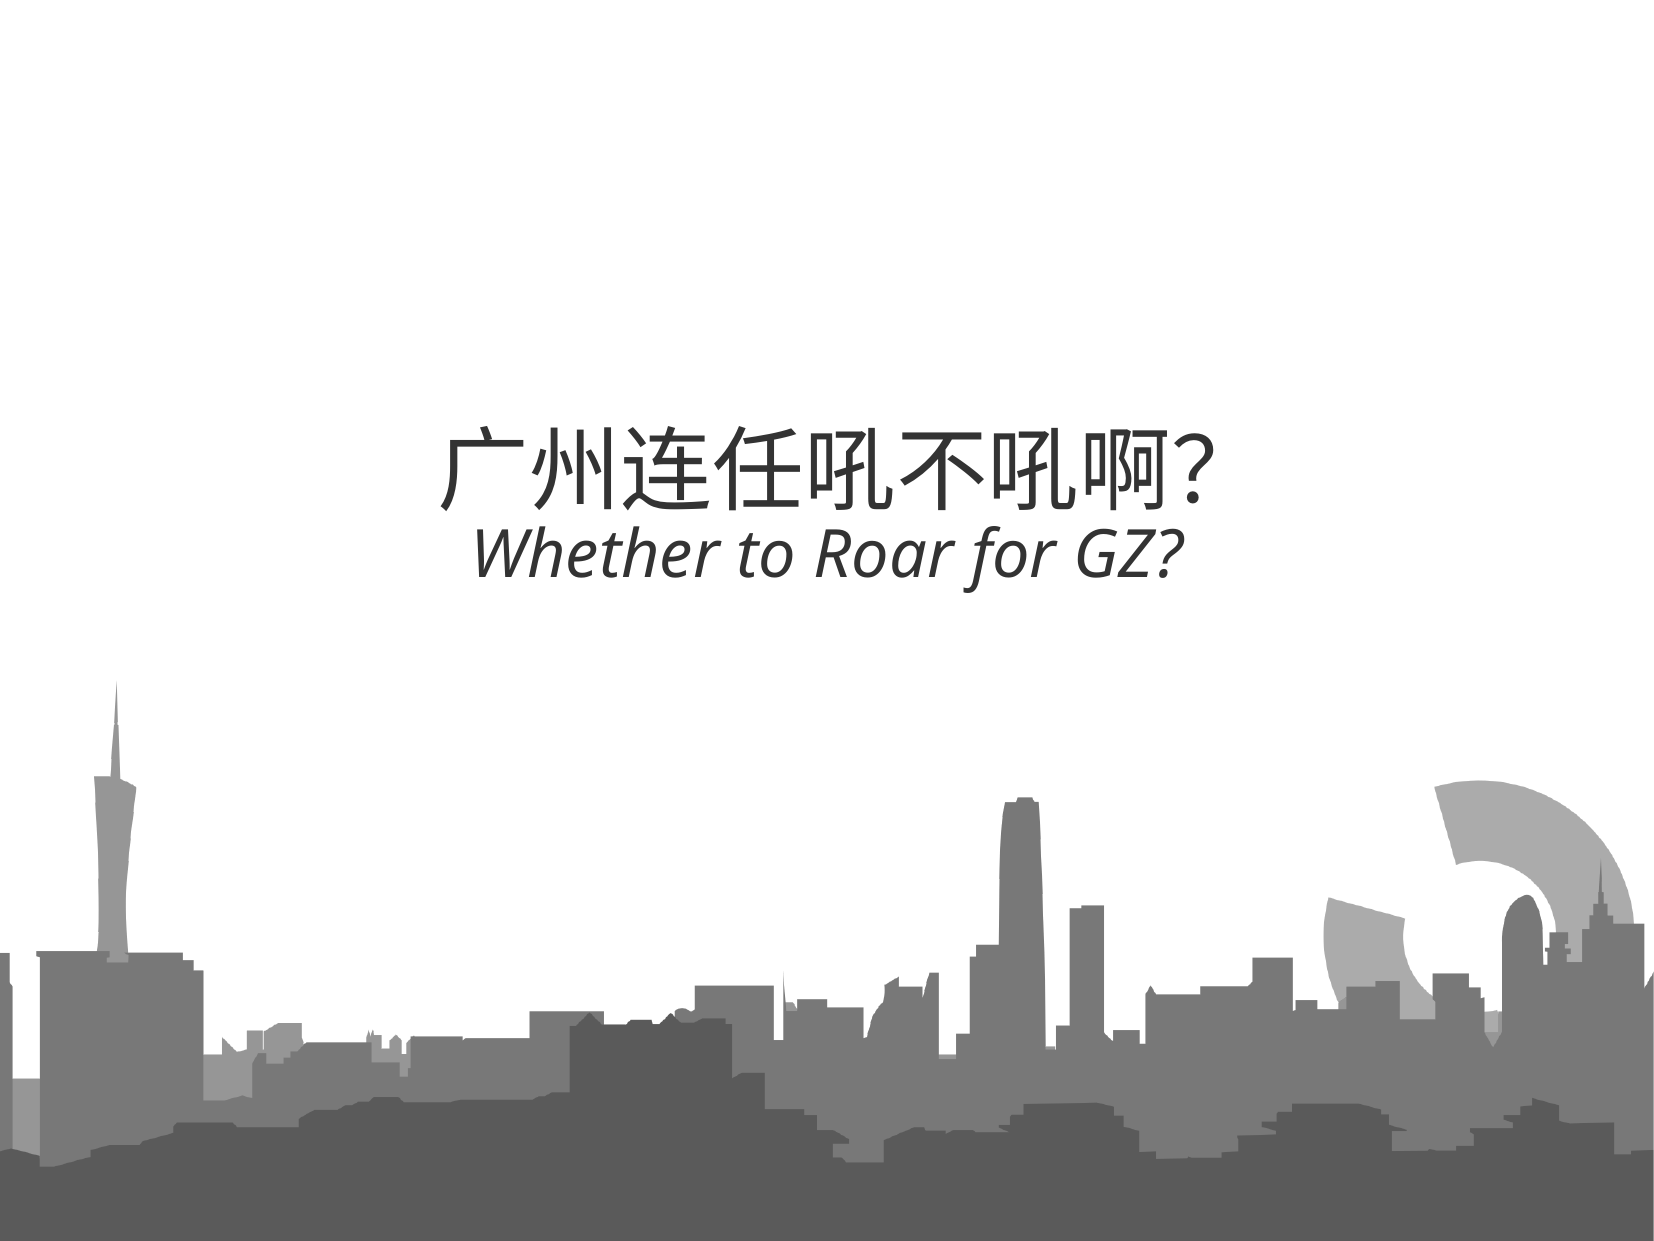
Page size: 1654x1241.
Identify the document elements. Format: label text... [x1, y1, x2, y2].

picture [0, 0, 1654, 1241]
title 广州连任吼不吼啊？ Whether to Roar for GZ? [82, 403, 1571, 611]
